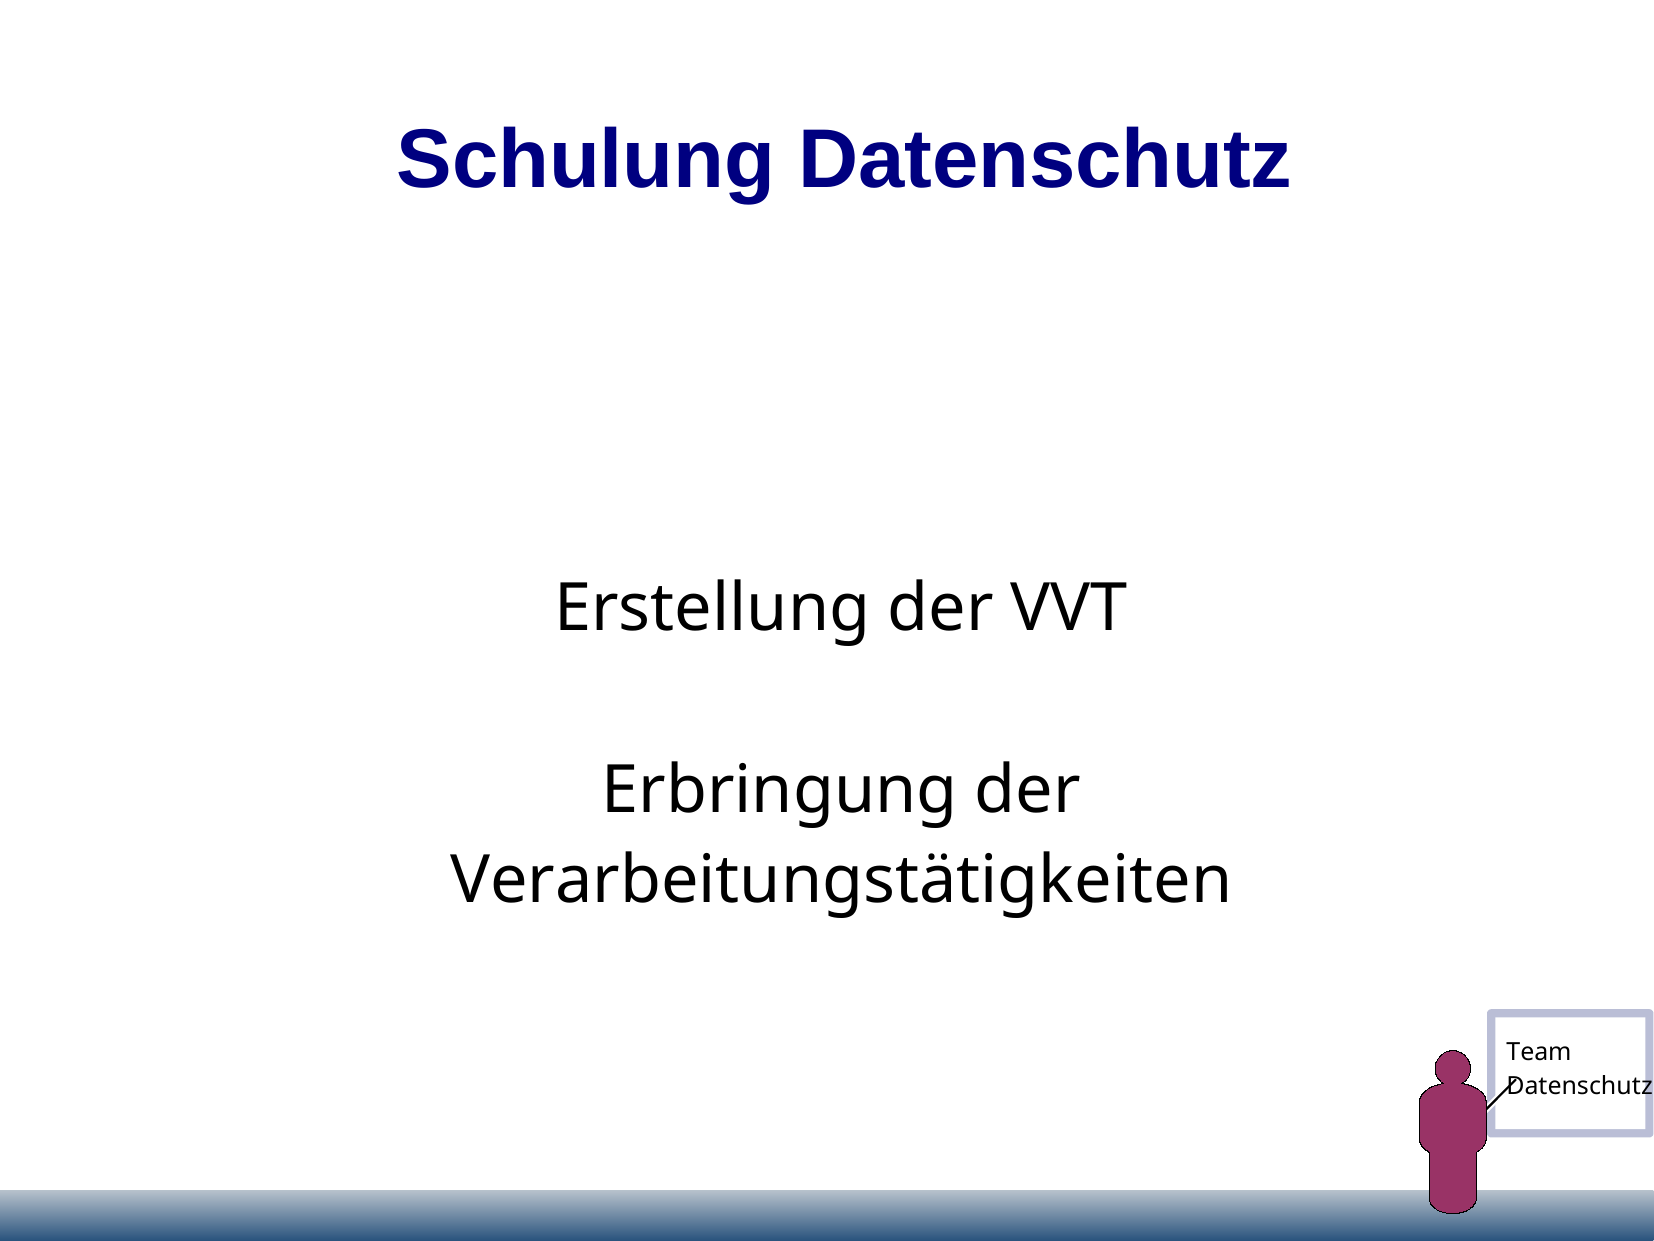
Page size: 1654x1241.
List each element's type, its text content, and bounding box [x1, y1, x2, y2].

title Schulung Datenschutz [156, 55, 1534, 263]
text_box Team Datenschutz [1506, 1033, 1645, 1079]
subtitle Erstellung der VVT Erbringung der Verarbeitungstätigkeiten [151, 387, 1532, 1169]
